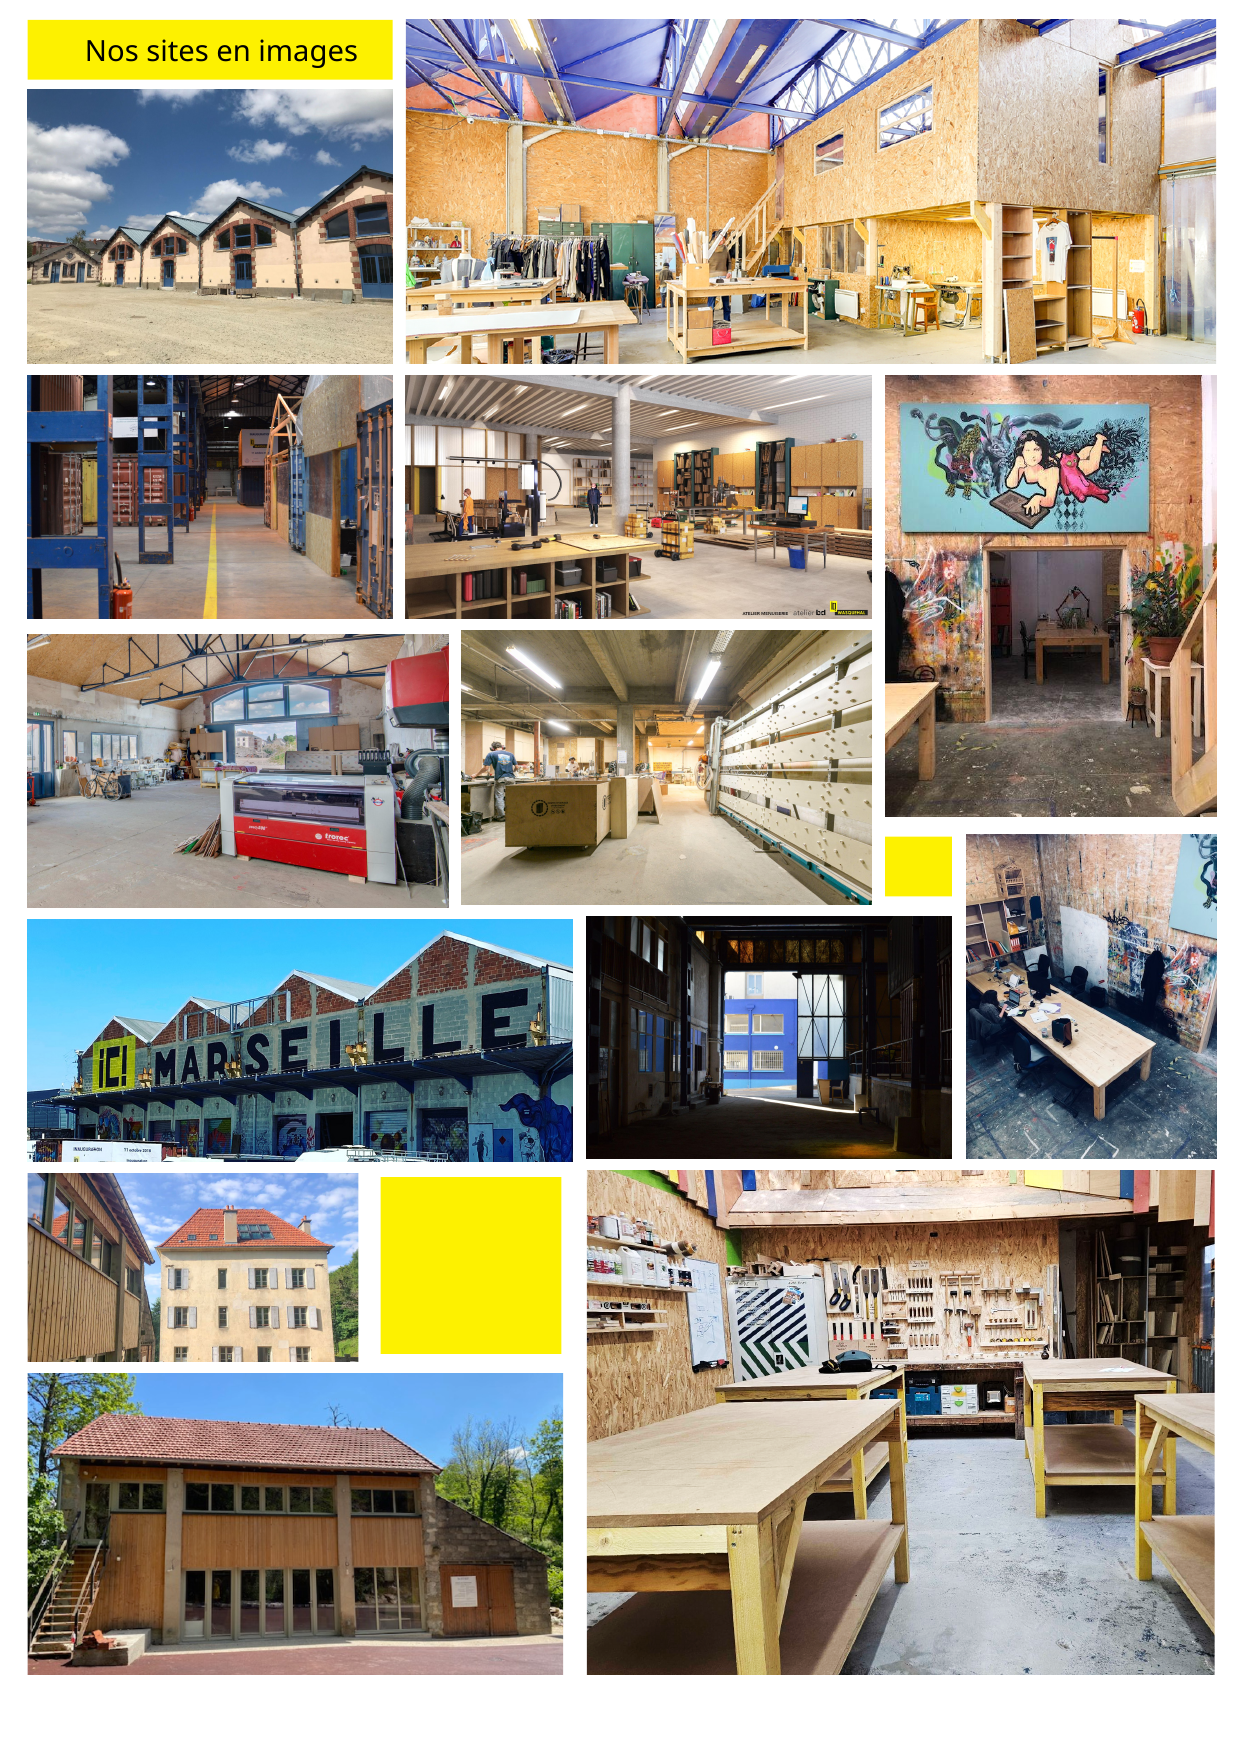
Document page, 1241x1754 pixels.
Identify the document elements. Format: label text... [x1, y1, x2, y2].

text_box [380, 1177, 562, 1354]
picture [27, 919, 573, 1162]
picture [27, 375, 393, 619]
picture [27, 1173, 359, 1362]
picture [966, 834, 1217, 1159]
picture [461, 630, 872, 905]
text_box [27, 19, 70, 80]
picture [405, 19, 1217, 364]
text_box [380, 19, 393, 80]
picture [27, 1373, 564, 1675]
picture [586, 1170, 1215, 1675]
picture [27, 630, 449, 908]
picture [885, 375, 1217, 817]
picture [27, 89, 393, 364]
text_box [885, 836, 952, 897]
picture [405, 375, 872, 619]
picture [586, 916, 952, 1159]
text_box Nos sites en images [70, 19, 380, 80]
